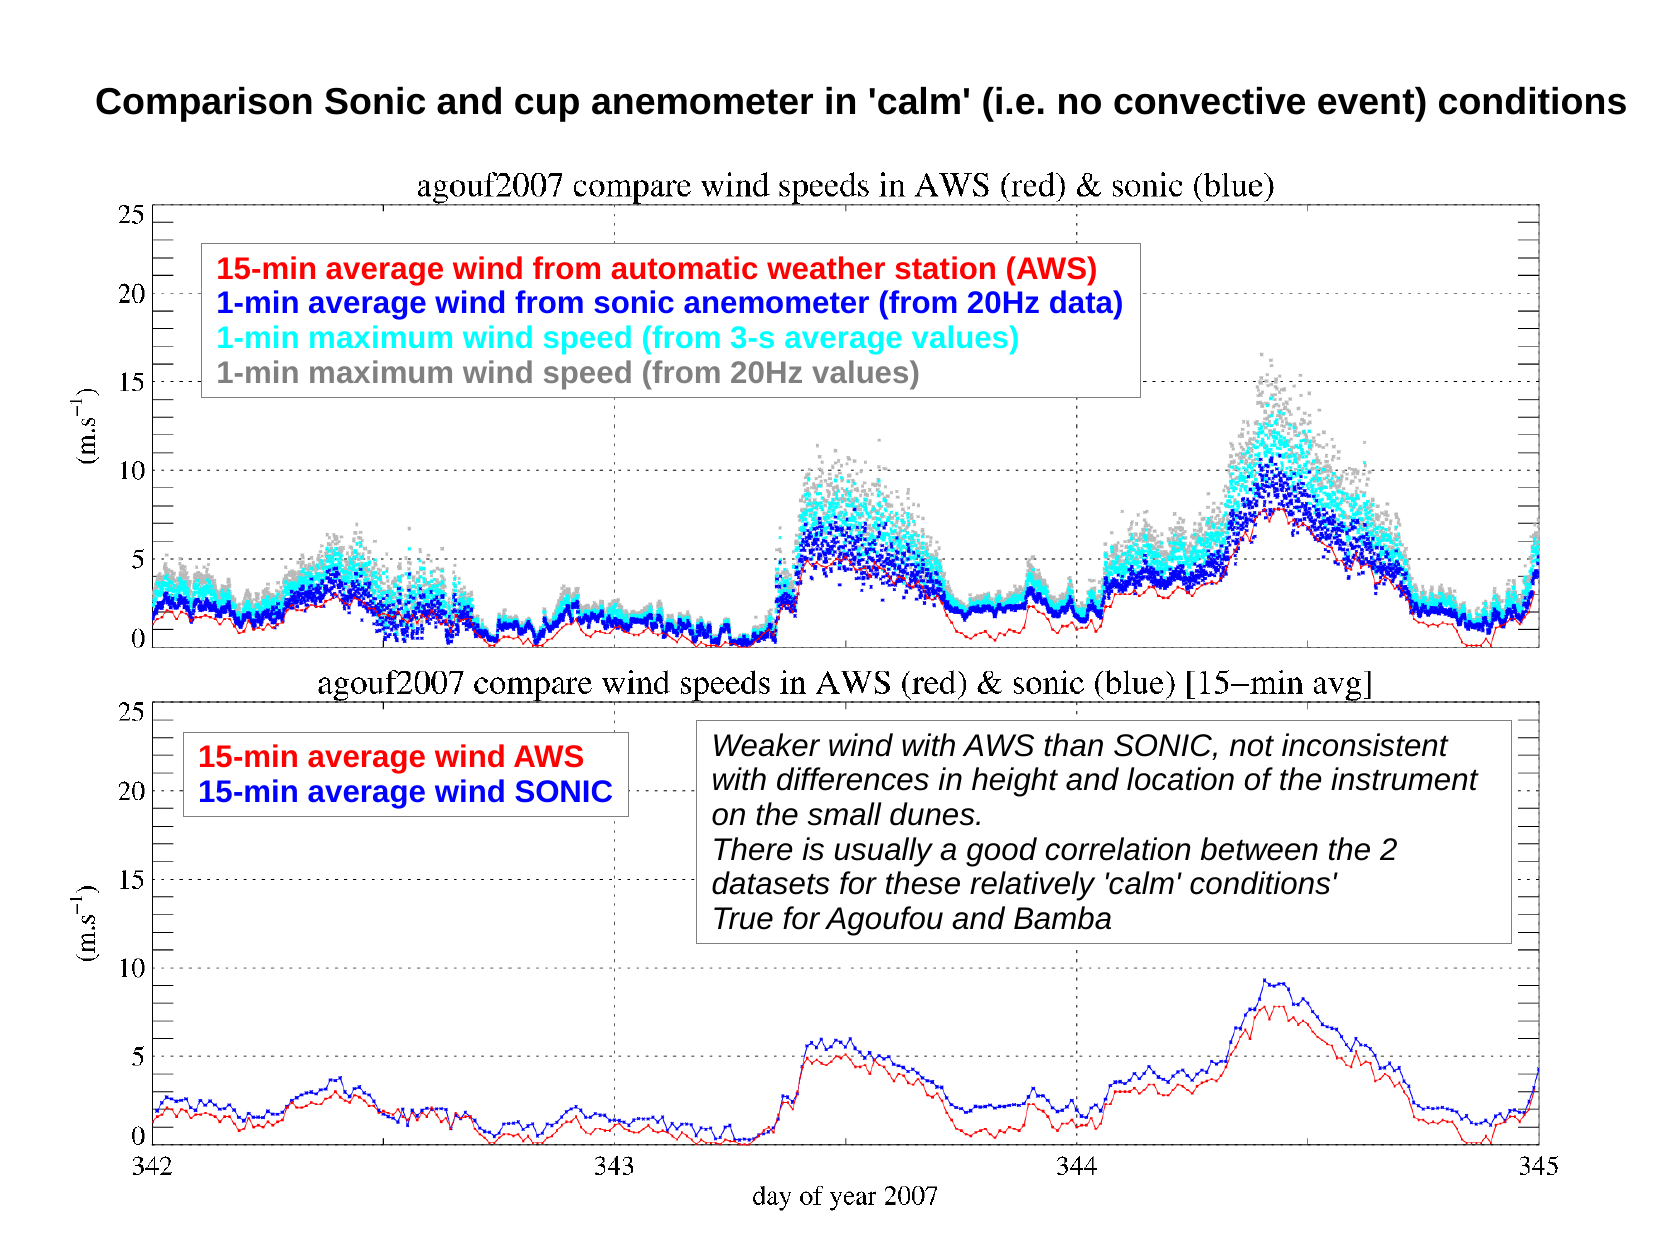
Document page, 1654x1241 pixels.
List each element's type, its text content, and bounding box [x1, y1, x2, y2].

text_box 15-min average wind from automatic weather station (AWS) 1-min average wind from sonic anemometer (from 20Hz data) 1-min maximum wind speed (from 3-s average values) 1-min maximum wind speed (from 20Hz values) [201, 243, 1141, 398]
text_box Weaker wind with AWS than SONIC, not inconsistent with differences in height and location of the instrument on the small dunes. There is usually a good correlation between the 2 datasets for these relatively 'calm' conditions' True for Agoufou and Bamba [696, 720, 1512, 944]
text_box Comparison Sonic and cup anemometer in 'calm' (i.e. no convective event) conditions [80, 73, 1642, 130]
text_box 15-min average wind AWS 15-min average wind SONIC [183, 732, 629, 817]
picture [67, 172, 1559, 1211]
